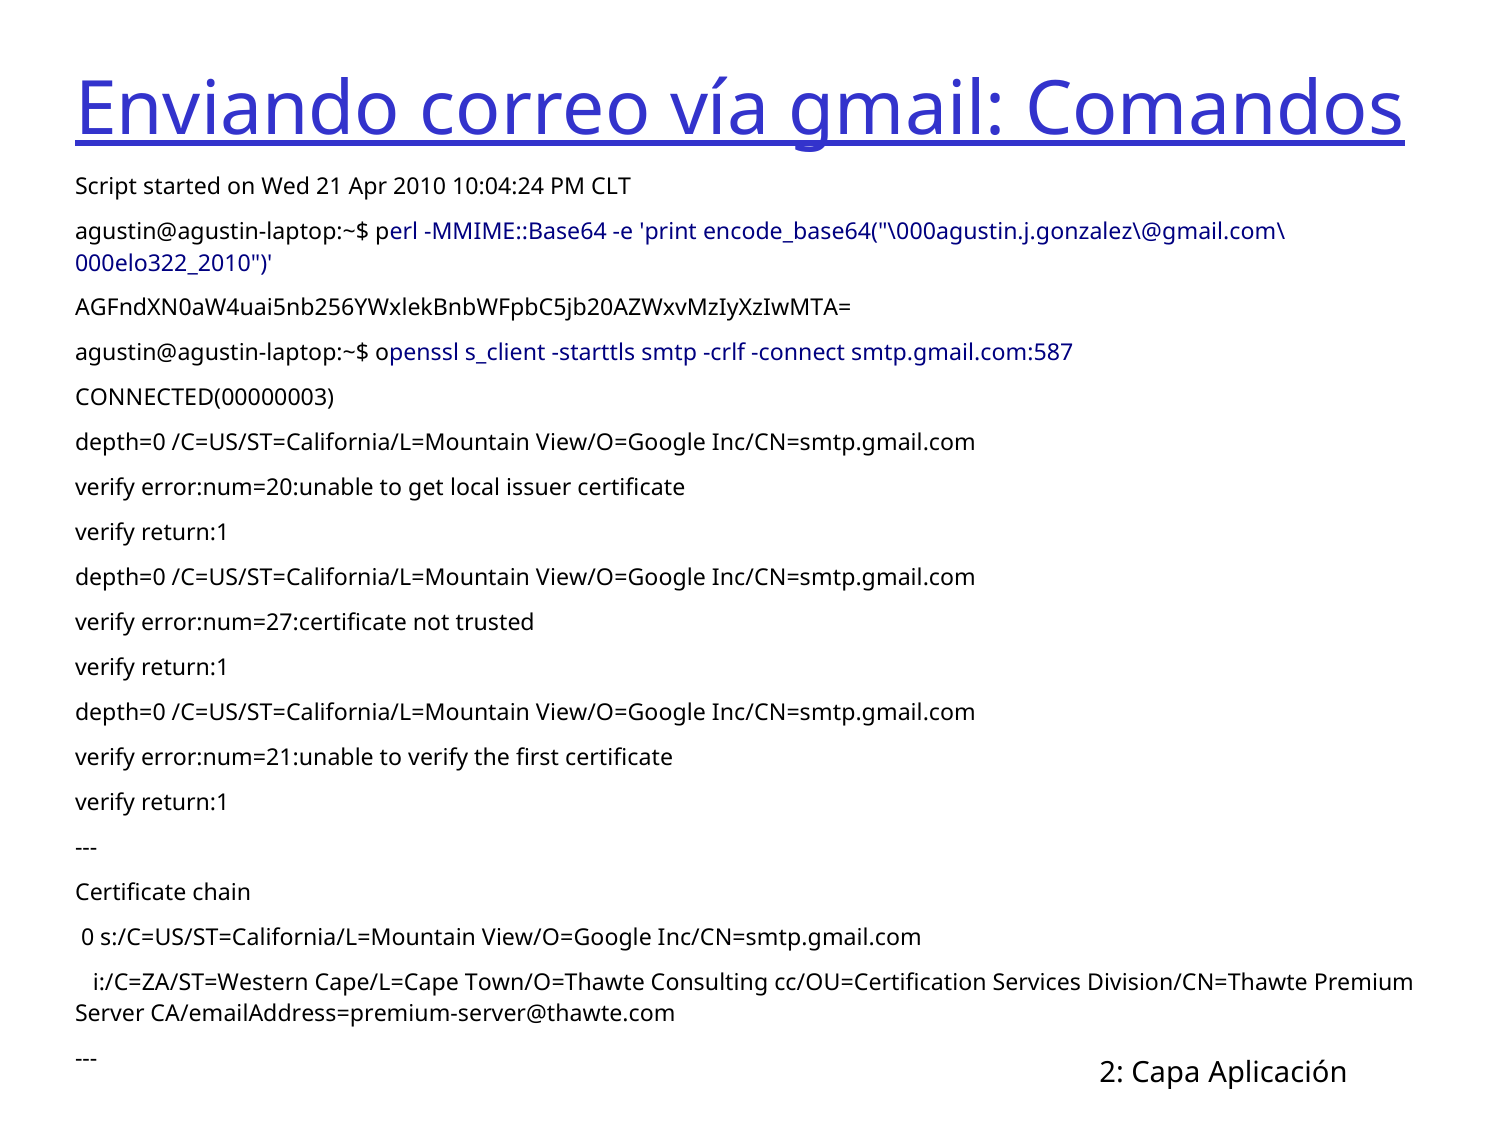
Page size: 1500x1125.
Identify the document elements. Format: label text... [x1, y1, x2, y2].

title Enviando correo vía gmail: Comandos [75, 23, 1426, 169]
list Script started on Wed 21 Apr 2010 10:04:24 PM CLT agustin@agustin-laptop:~$ perl -MMIME::Base64 -e 'print encode_base64("\000agustin.j.gonzalez\@gmail.com\000elo322_2010")' AGFndXN0aW4uai5nb256YWxlekBnbWFpbC5jb20AZWxvMzIyXzIwMTA= agustin@agustin-laptop:~$ openssl s_client -starttls smtp -crlf -connect smtp.gmail.com:587 CONNECTED(00000003) depth=0 /C=US/ST=California/L=Mountain View/O=Google Inc/CN=smtp.gmail.com verify error:num=20:unable to get local issuer certificate verify return:1 depth=0 /C=US/ST=California/L=Mountain View/O=Google Inc/CN=smtp.gmail.com verify error:num=27:certificate not trusted verify return:1 depth=0 /C=US/ST=California/L=Mountain View/O=Google Inc/CN=smtp.gmail.com verify error:num=21:unable to verify the first certificate verify return:1 --- Certificate chain 0 s:/C=US/ST=California/L=Mountain View/O=Google Inc/CN=smtp.gmail.com i:/C=ZA/ST=Western Cape/L=Cape Town/O=Thawte Consulting cc/OU=Certification Services Division/CN=Thawte Premium Server CA/emailAddress=premium-server@thawte.com --- [75, 169, 1426, 1077]
